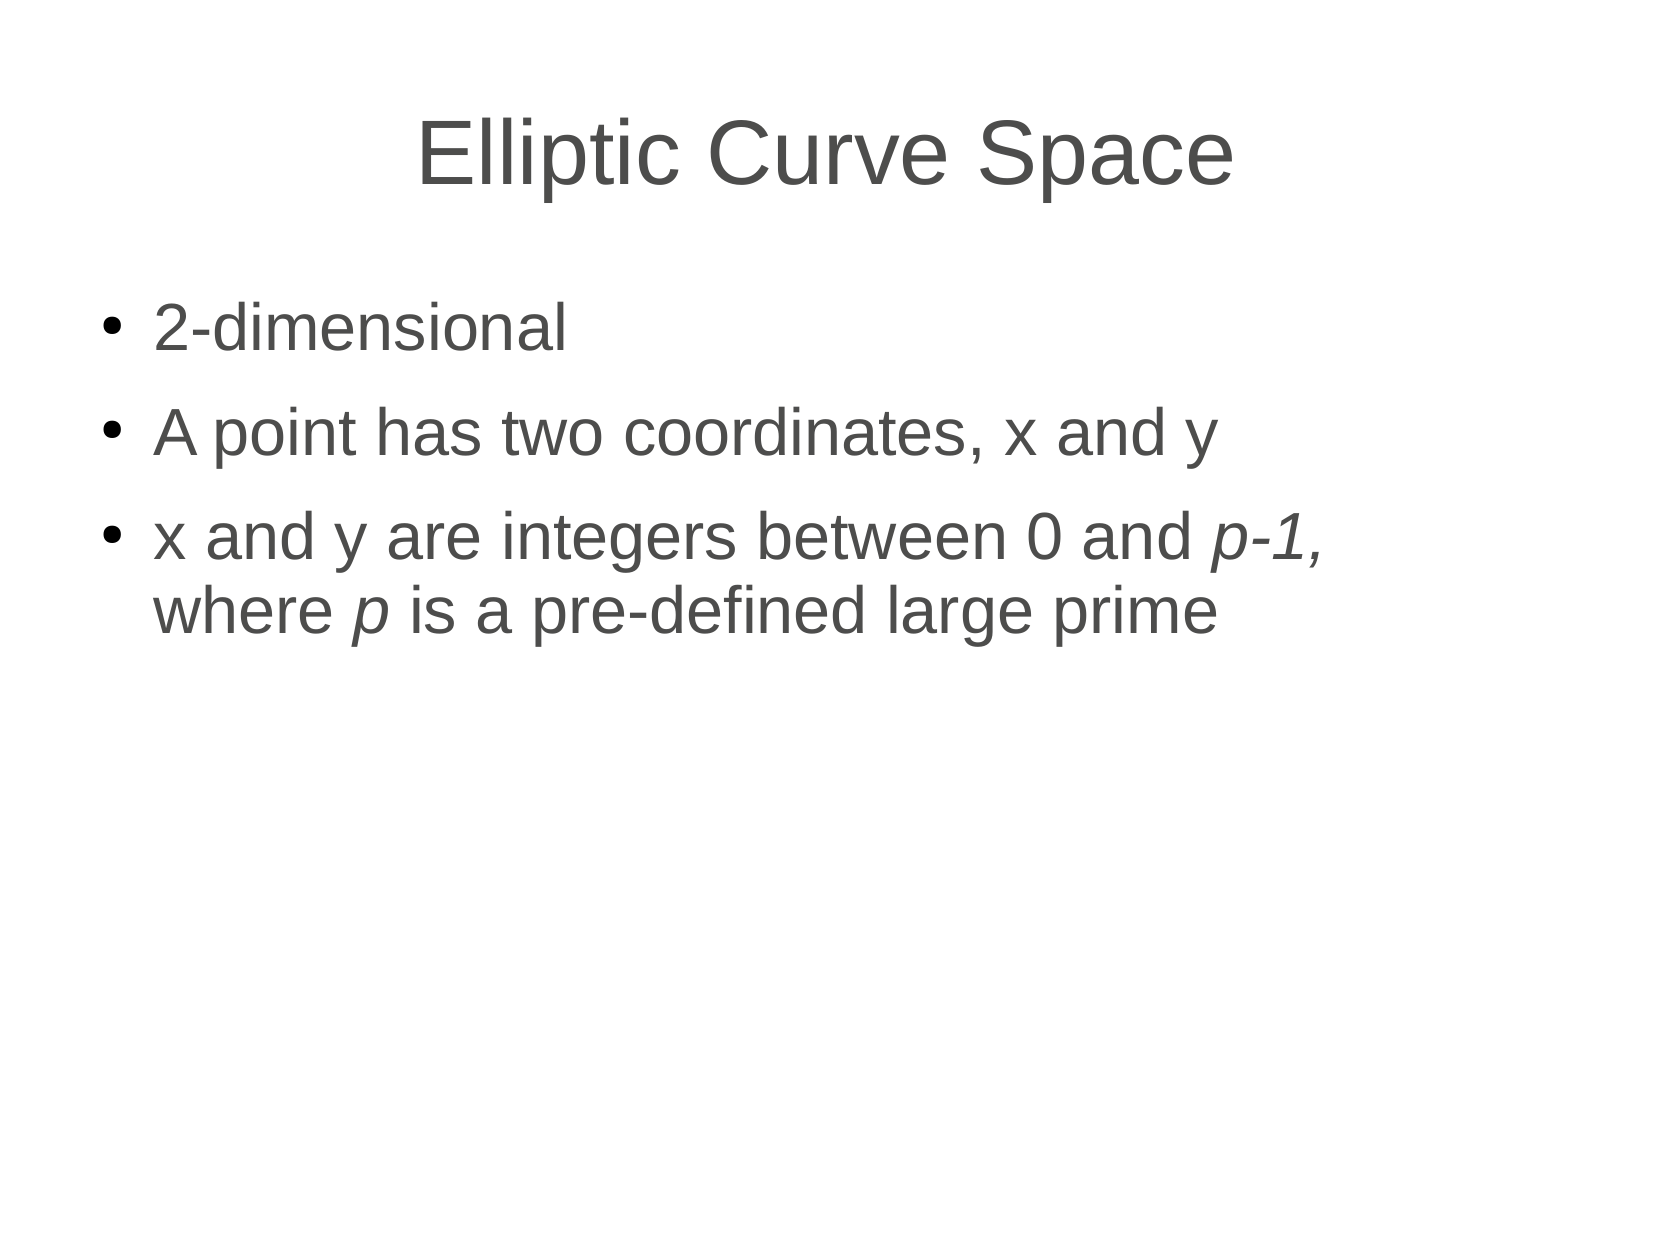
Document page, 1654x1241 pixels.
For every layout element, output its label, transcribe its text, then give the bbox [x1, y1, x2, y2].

title Elliptic Curve Space [82, 49, 1571, 257]
list 2-dimensional A point has two coordinates, x and y x and y are integers between 0 and p-1, where p is a pre-defined large prime [82, 290, 1426, 1010]
